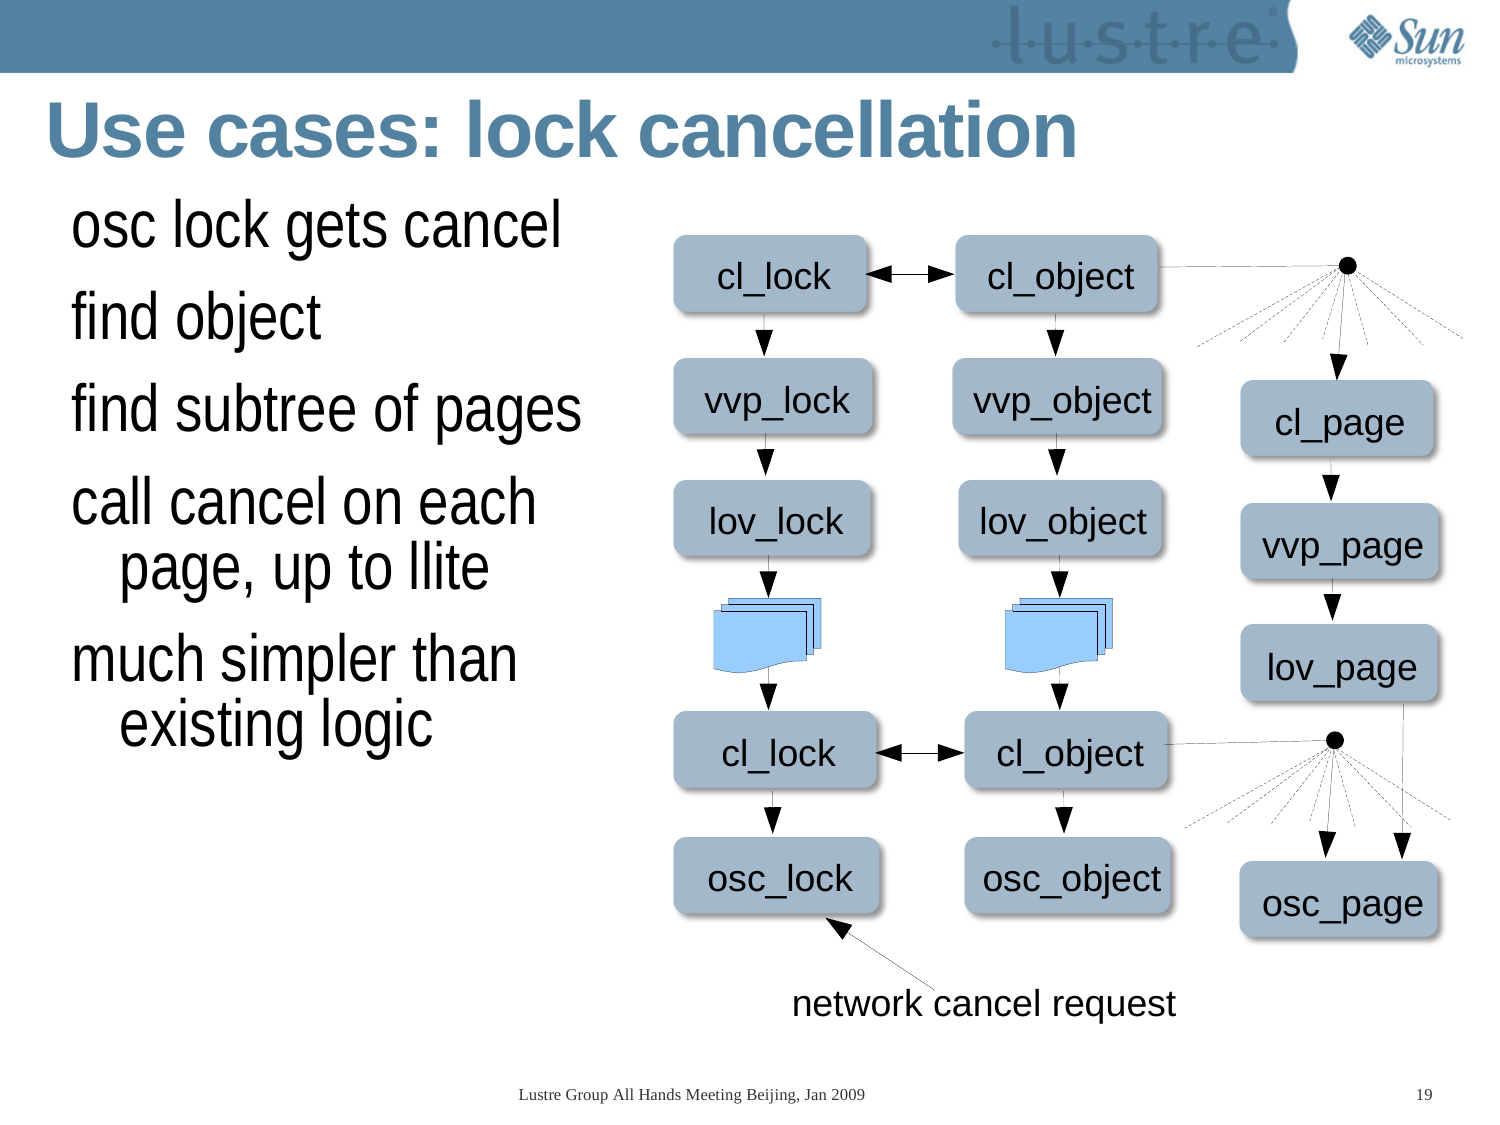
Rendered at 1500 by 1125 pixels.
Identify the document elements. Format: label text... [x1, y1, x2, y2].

title Use cases: lock cancellation [45, 75, 1463, 195]
picture [0, 0, 1500, 91]
chart [598, 225, 1479, 1079]
list osc lock gets cancel find object find subtree of pages call cancel on each page, up to llite much simpler than existing logic [37, 187, 676, 1050]
